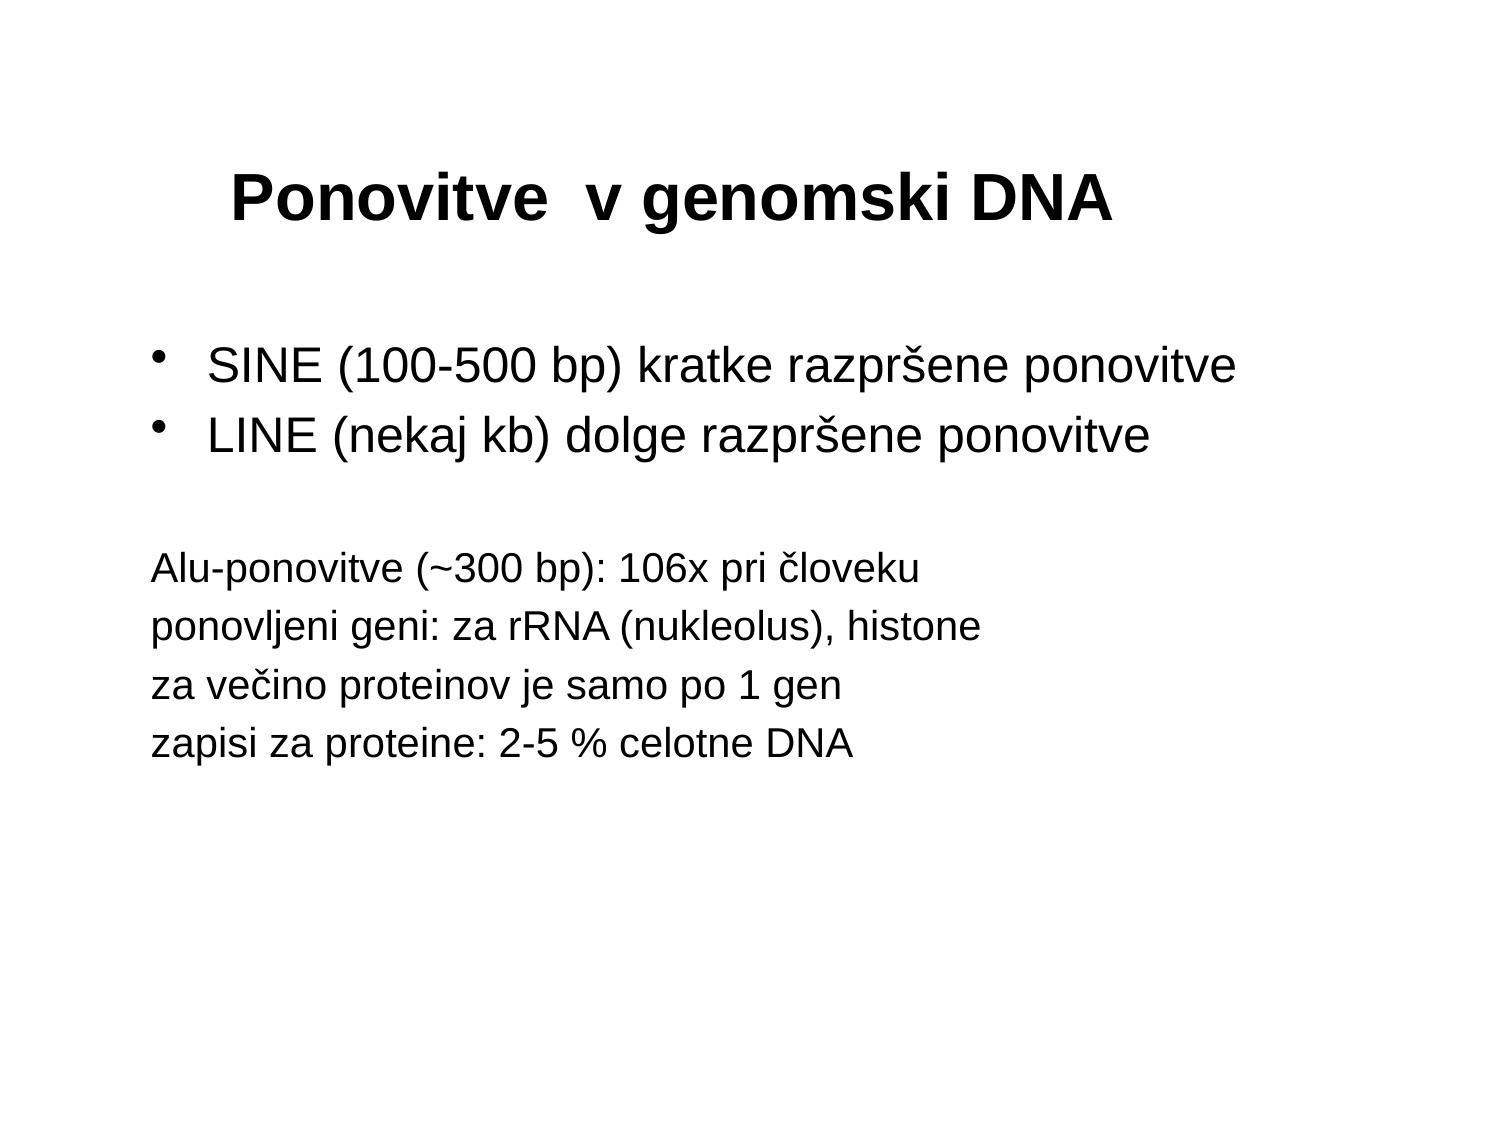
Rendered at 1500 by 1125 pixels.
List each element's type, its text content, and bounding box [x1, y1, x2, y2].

title Ponovitve v genomski DNA [112, 99, 1235, 288]
list SINE (100-500 bp) kratke razpršene ponovitve LINE (nekaj kb) dolge razpršene ponovitve Alu-ponovitve (~300 bp): 106x pri človeku ponovljeni geni: za rRNA (nukleolus), histone za večino proteinov je samo po 1 gen zapisi za proteine: 2-5 % celotne DNA [135, 324, 1388, 1000]
